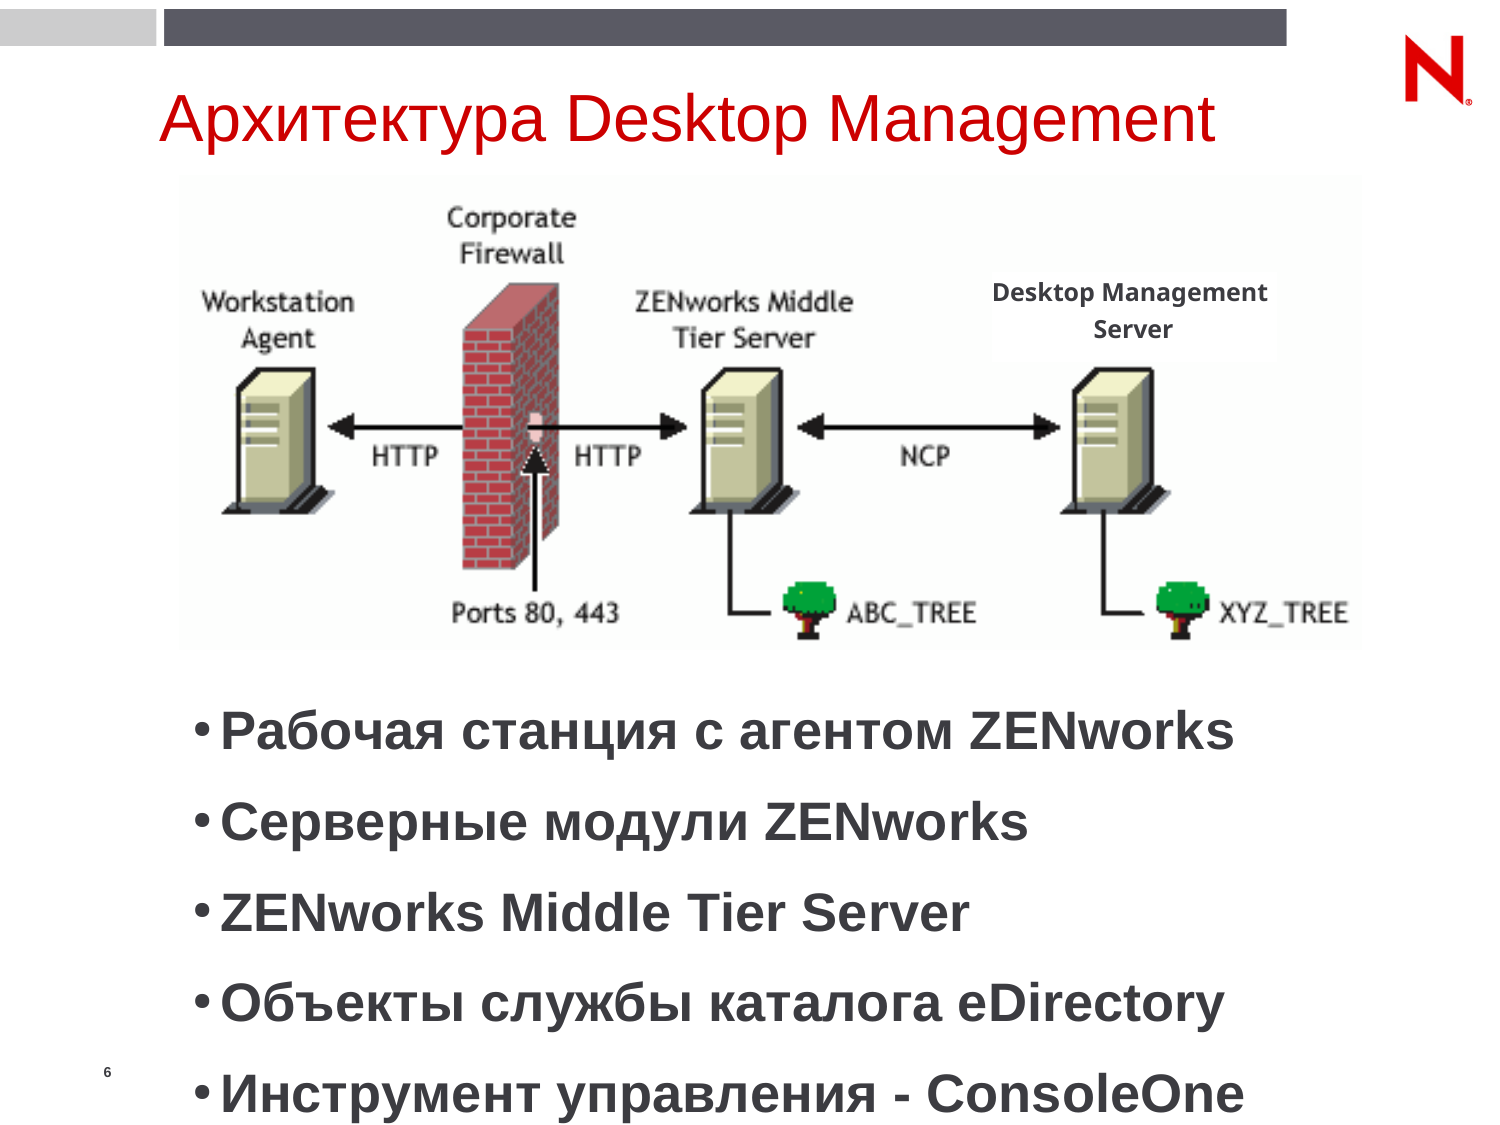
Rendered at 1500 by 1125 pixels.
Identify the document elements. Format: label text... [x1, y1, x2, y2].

text_box Рабочая станция с агентом ZENworks Серверные модули ZENworks ZENworks Middle Tier Server Объекты службы каталога eDirectory Инструмент управления - ConsoleOne [177, 662, 1383, 1102]
picture [1403, 32, 1473, 107]
picture [179, 175, 1362, 650]
text_box Desktop Management Server [991, 271, 1277, 363]
text_box Архитектура Desktop Management [145, 73, 1391, 166]
